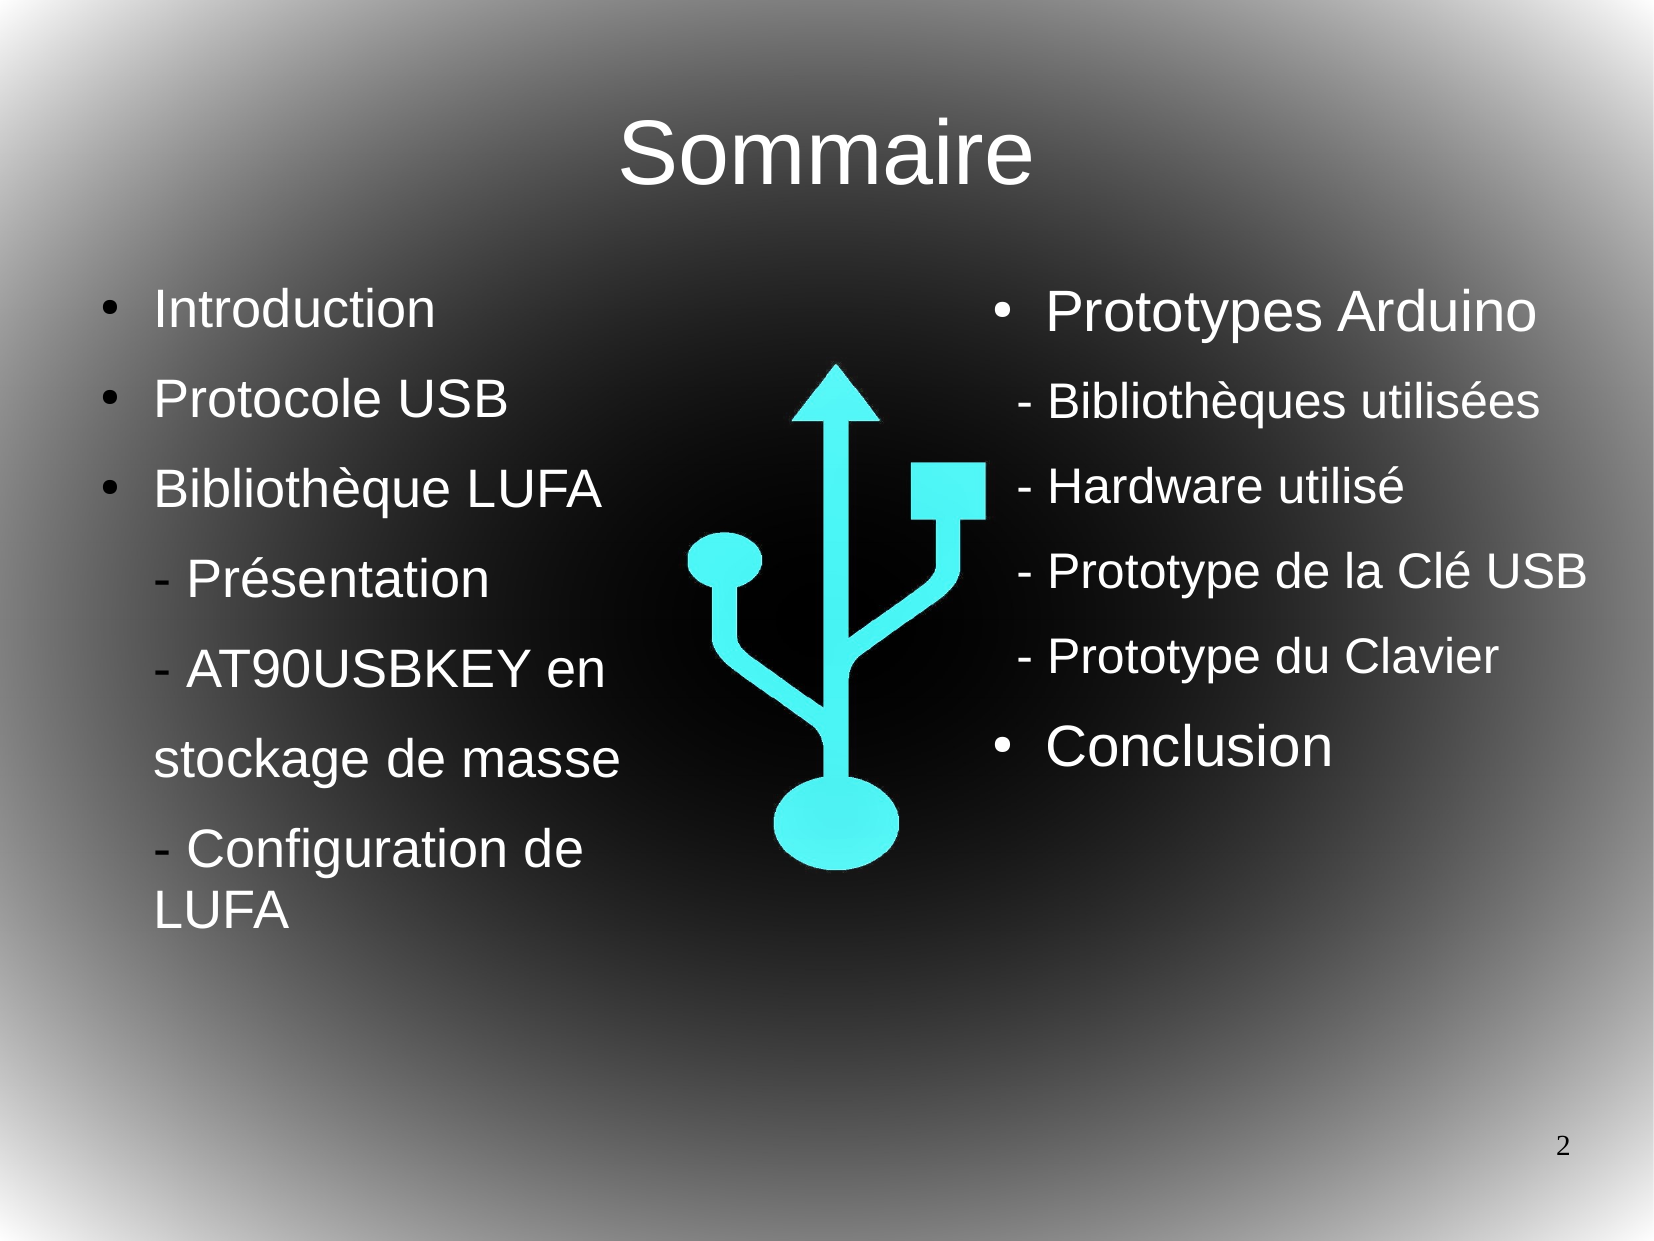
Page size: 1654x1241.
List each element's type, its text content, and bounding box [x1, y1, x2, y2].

title Sommaire [82, 49, 1571, 257]
list Prototypes Arduino - Bibliothèques utilisées - Hardware utilisé - Prototype de la Clé USB - Prototype du Clavier Conclusion [974, 278, 1625, 1075]
picture [0, 0, 1654, 1241]
list Introduction Protocole USB Bibliothèque LUFA - Présentation - AT90USBKEY en stockage de masse - Configuration de LUFA [82, 278, 733, 1075]
